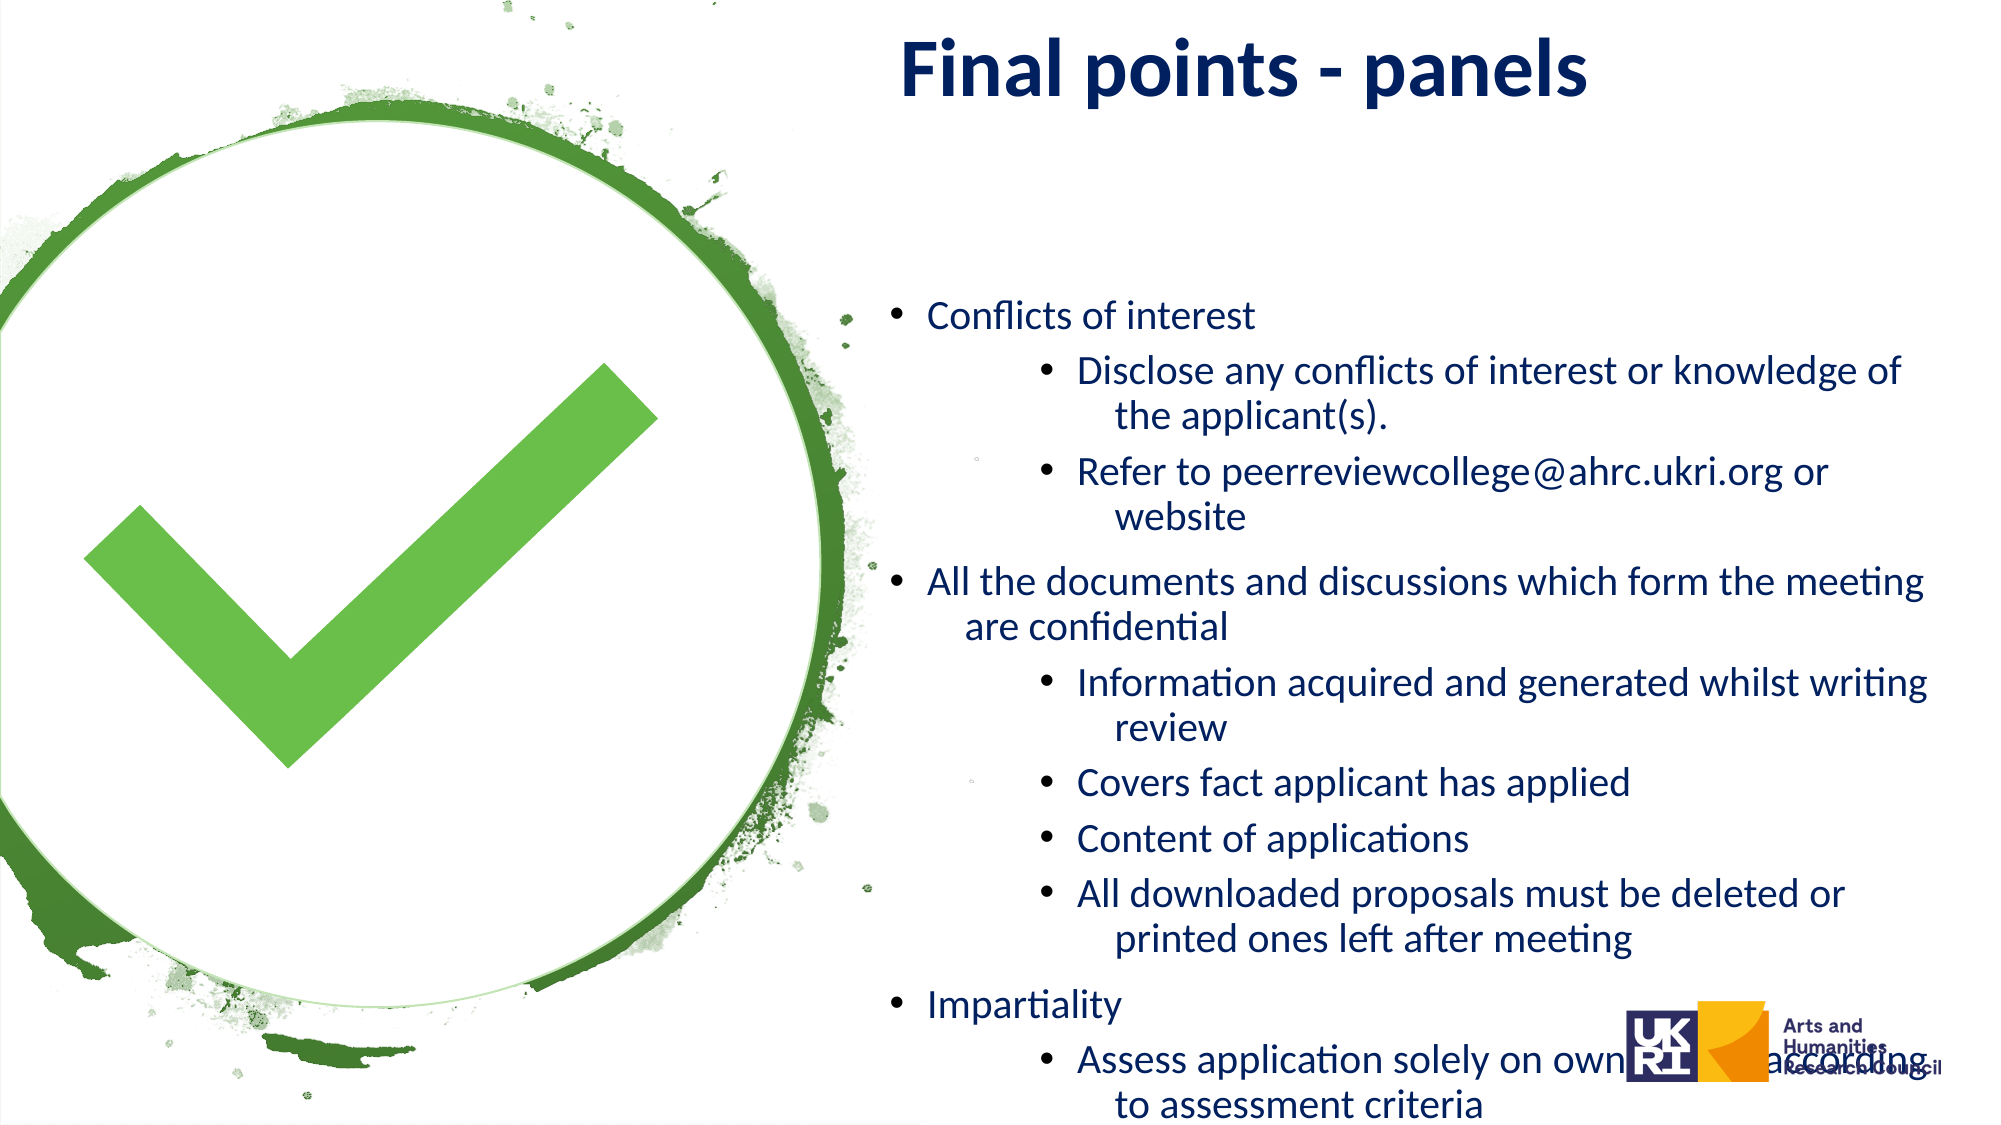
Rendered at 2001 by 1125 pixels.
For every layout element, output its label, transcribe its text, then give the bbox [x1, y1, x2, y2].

text_box [0, 121, 821, 1008]
text_box Final points - panels [885, 6, 1702, 133]
picture [73, 267, 668, 862]
picture [0, 0, 2000, 1125]
text_box Conflicts of interest Disclose any conflicts of interest or knowledge of the applicant(s). Refer to peerreviewcollege@ahrc.ukri.org or website All the documents and discussions which form the meeting are confidential Information acquired and generated whilst writing review Covers fact applicant has applied Content of applications All downloaded proposals must be deleted or printed ones left after meeting Impartiality Assess application solely on own merits, according to assessment criteria [874, 285, 1964, 883]
